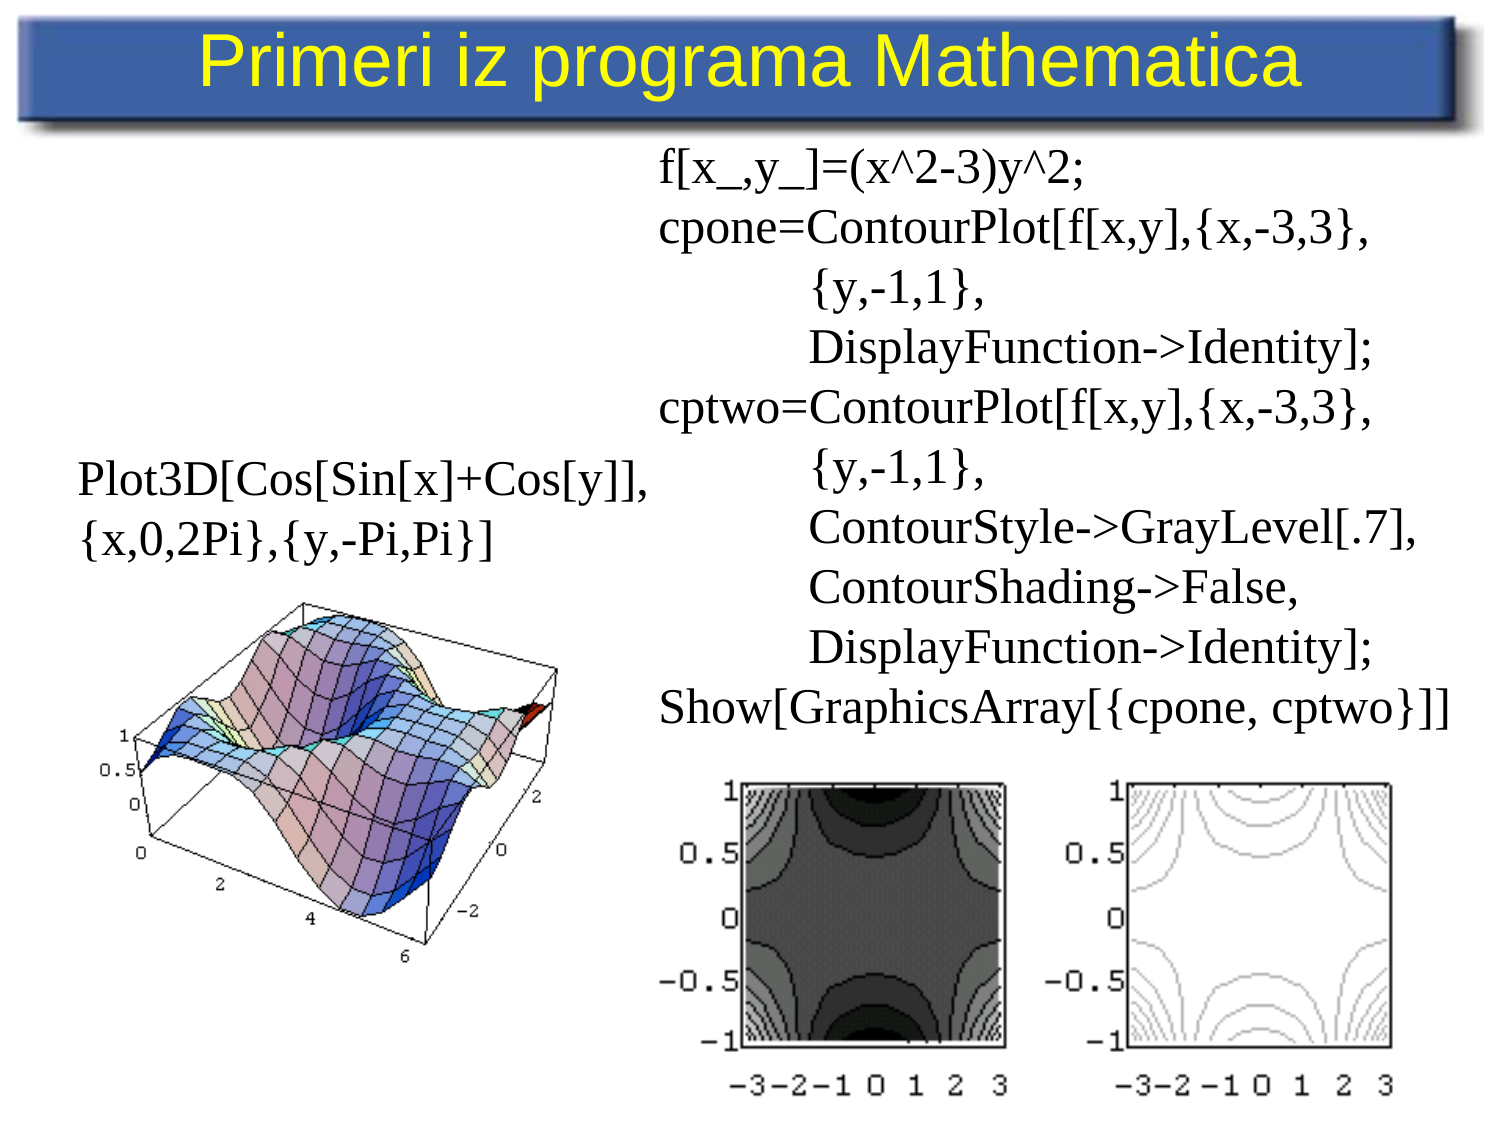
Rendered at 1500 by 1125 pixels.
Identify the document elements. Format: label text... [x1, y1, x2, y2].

picture [99, 587, 569, 972]
text_box f[x_,y_]=(x^2-3)y^2; cpone=ContourPlot[f[x,y],{x,-3,3}, {y,-1,1}, DisplayFunction->Identity]; cptwo=ContourPlot[f[x,y],{x,-3,3}, {y,-1,1}, ContourStyle->GrayLevel[.7], ContourShading->False, DisplayFunction->Identity]; Show[GraphicsArray[{cpone, cptwo}]] [643, 125, 1467, 741]
text_box Plot3D[Cos[Sin[x]+Cos[y]], {x,0,2Pi},{y,-Pi,Pi}] [62, 437, 643, 573]
text_box Primeri iz programa Mathematica [112, 0, 1388, 114]
picture [16, 13, 1484, 141]
picture [637, 752, 1419, 1125]
